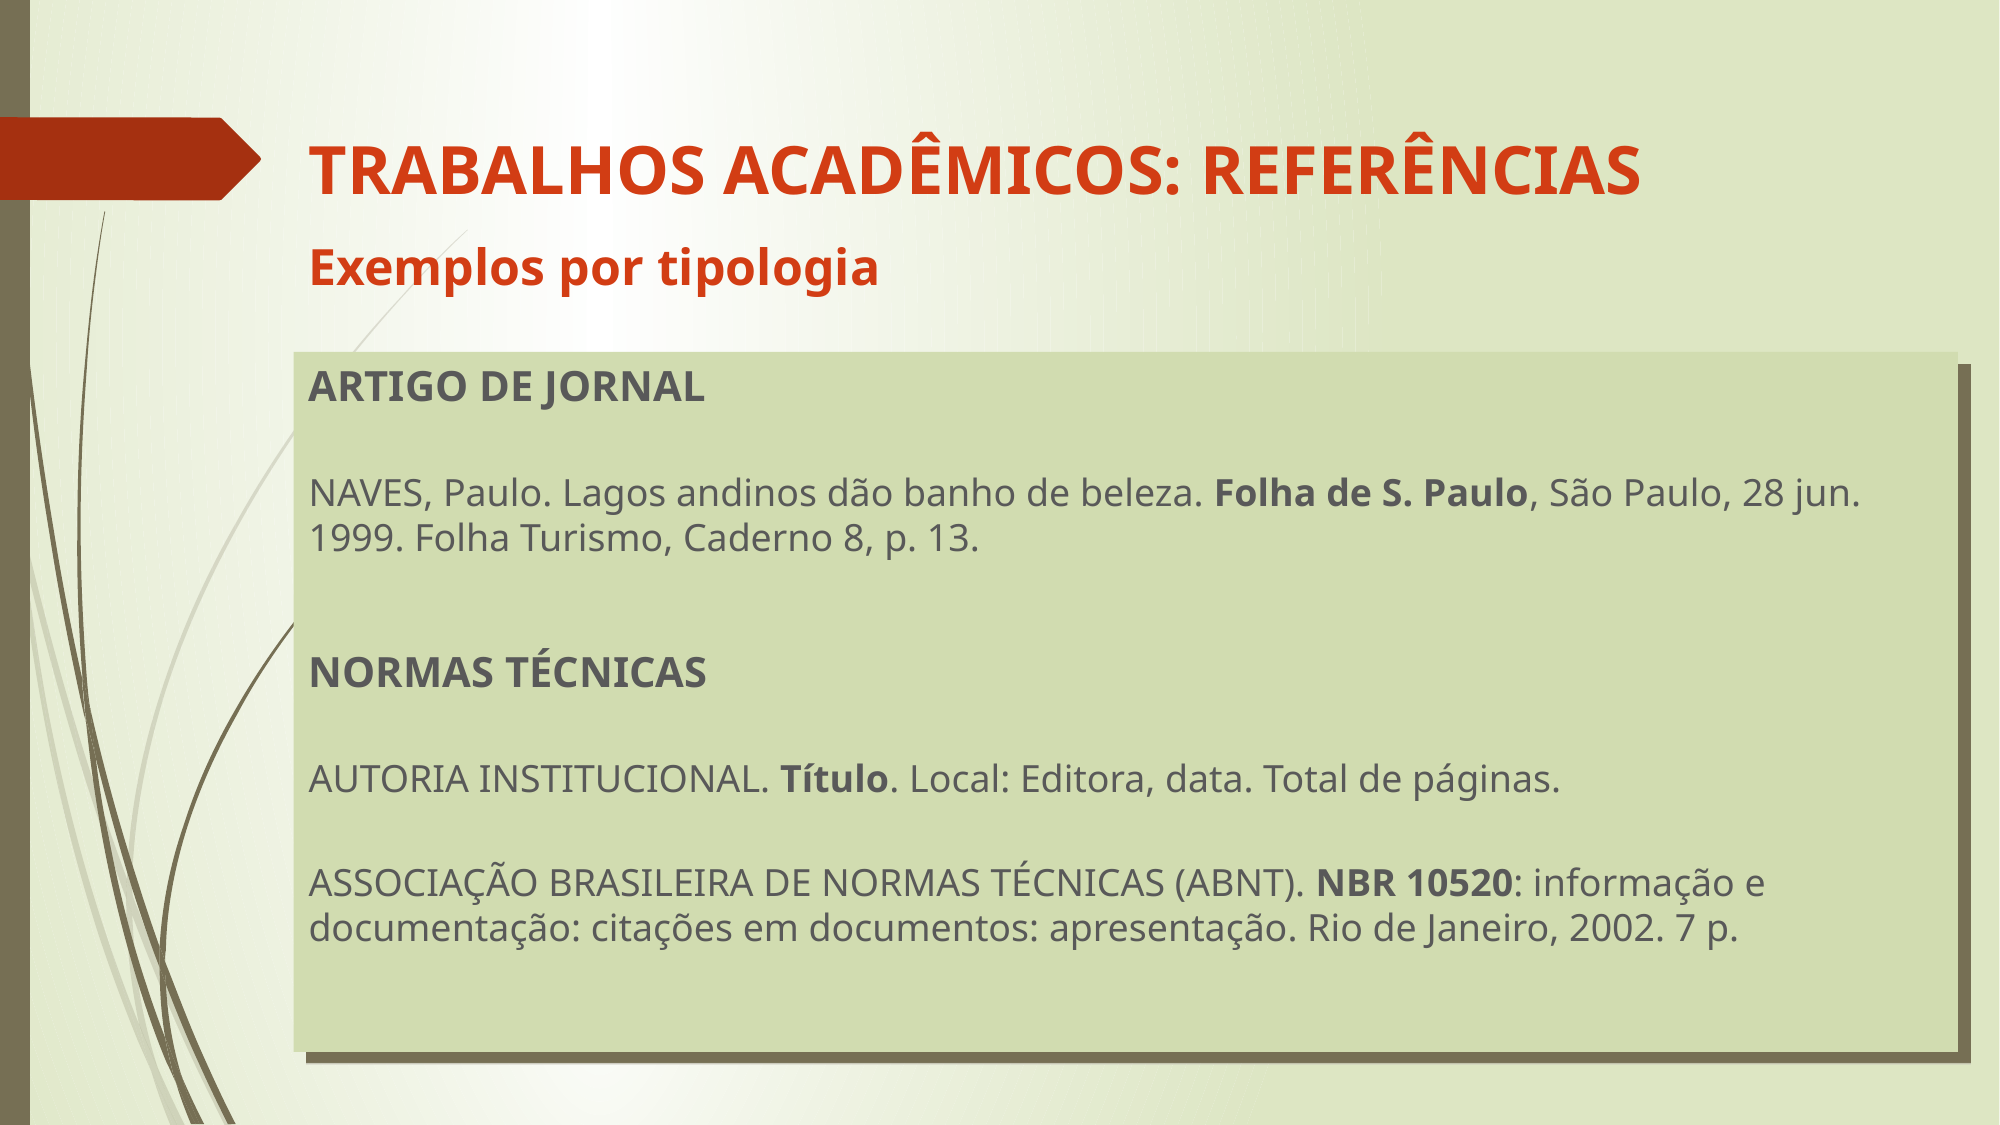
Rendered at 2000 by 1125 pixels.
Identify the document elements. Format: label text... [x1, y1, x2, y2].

text_box TRABALHOS ACADÊMICOS: REFERÊNCIAS [293, 120, 1937, 233]
text_box Exemplos por tipologia [293, 228, 1872, 330]
list ARTIGO DE JORNAL NAVES, Paulo. Lagos andinos dão banho de beleza. Folha de S. Paulo, São Paulo, 28 jun. 1999. Folha Turismo, Caderno 8, p. 13. NORMAS TÉCNICAS AUTORIA INSTITUCIONAL. Título. Local: Editora, data. Total de páginas. ASSOCIAÇÃO BRASILEIRA DE NORMAS TÉCNICAS (ABNT). NBR 10520: informação e documentação: citações em documentos: apresentação. Rio de Janeiro, 2002. 7 p. [293, 351, 1958, 1052]
